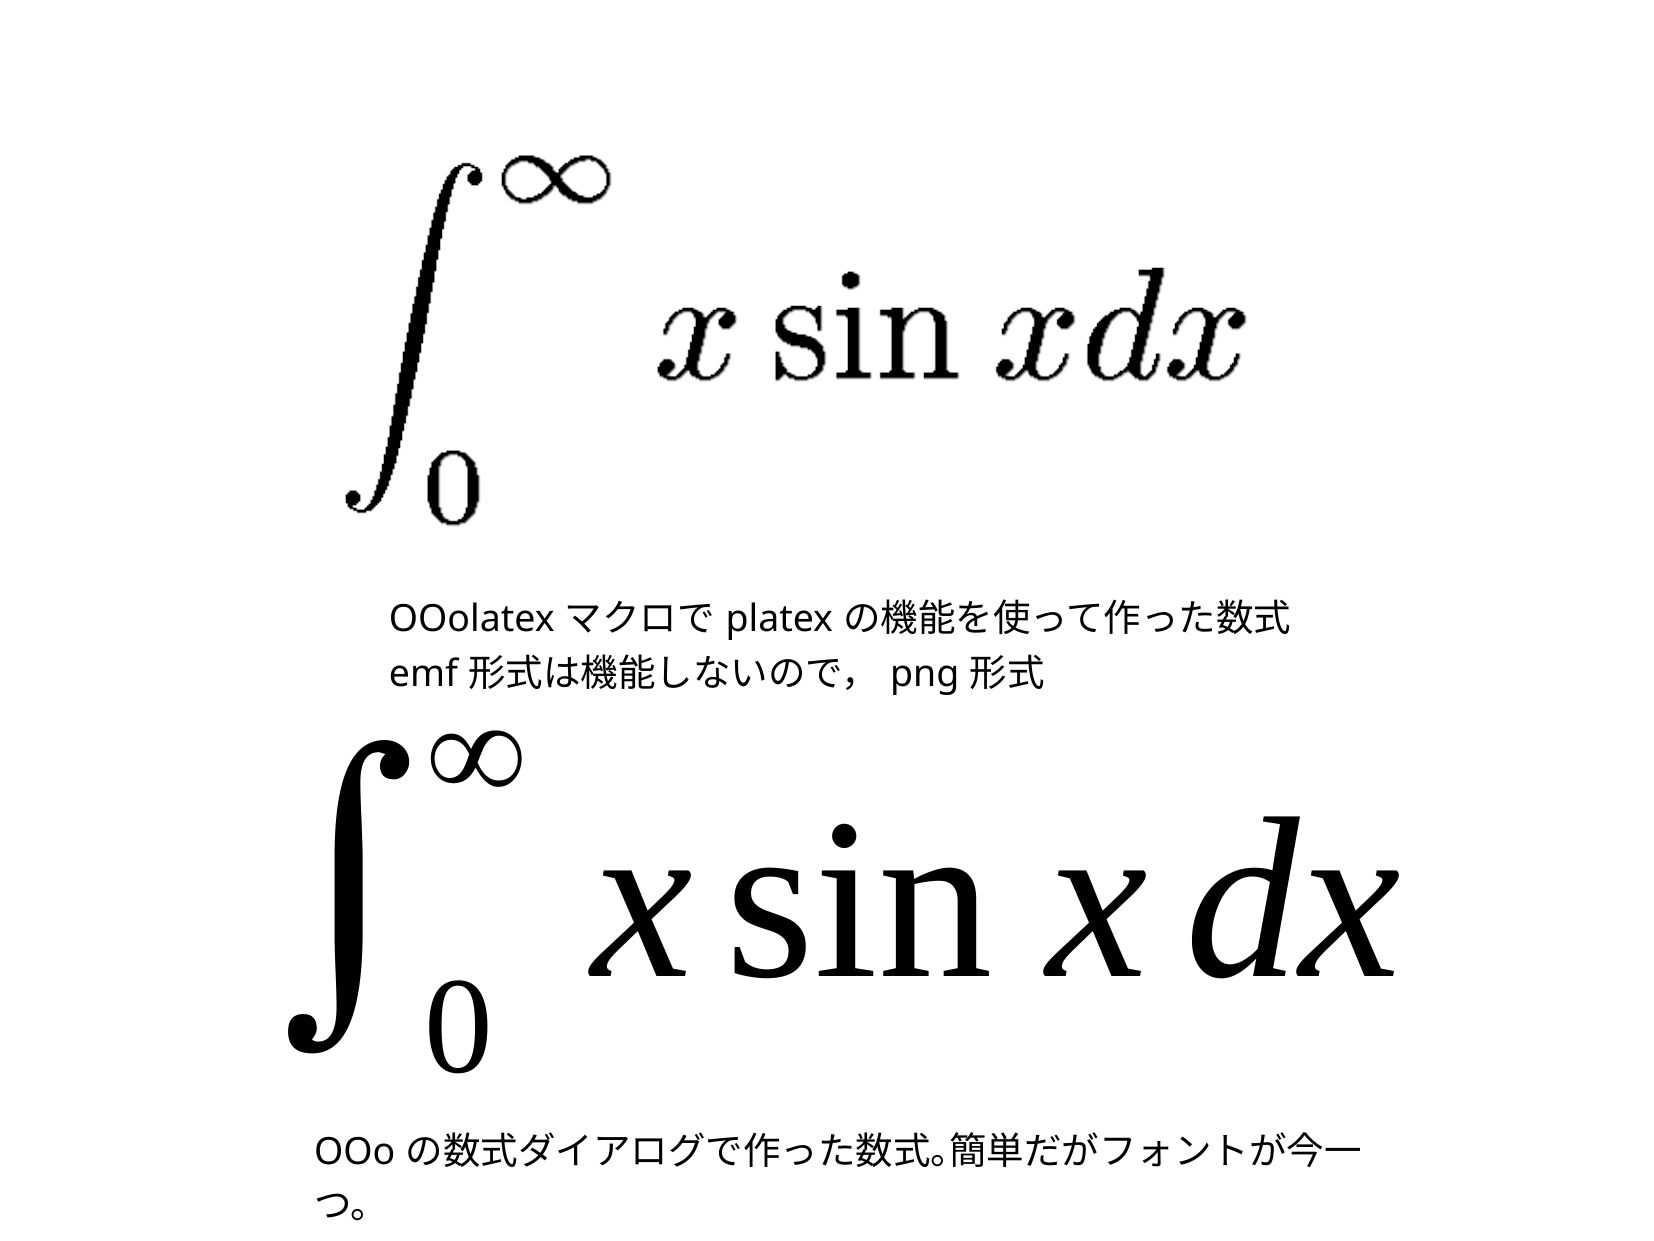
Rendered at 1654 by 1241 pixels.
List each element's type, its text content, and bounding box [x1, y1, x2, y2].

text_box OOoの数式ダイアログで作った数式。簡単だがフォントが今一つ。 [299, 1113, 1413, 1166]
chart [233, 721, 1421, 1106]
picture [325, 148, 1291, 544]
text_box OOolatexマクロでplatexの機能を使って作った数式 emf形式は機能しないので，png形式 [374, 581, 1321, 671]
